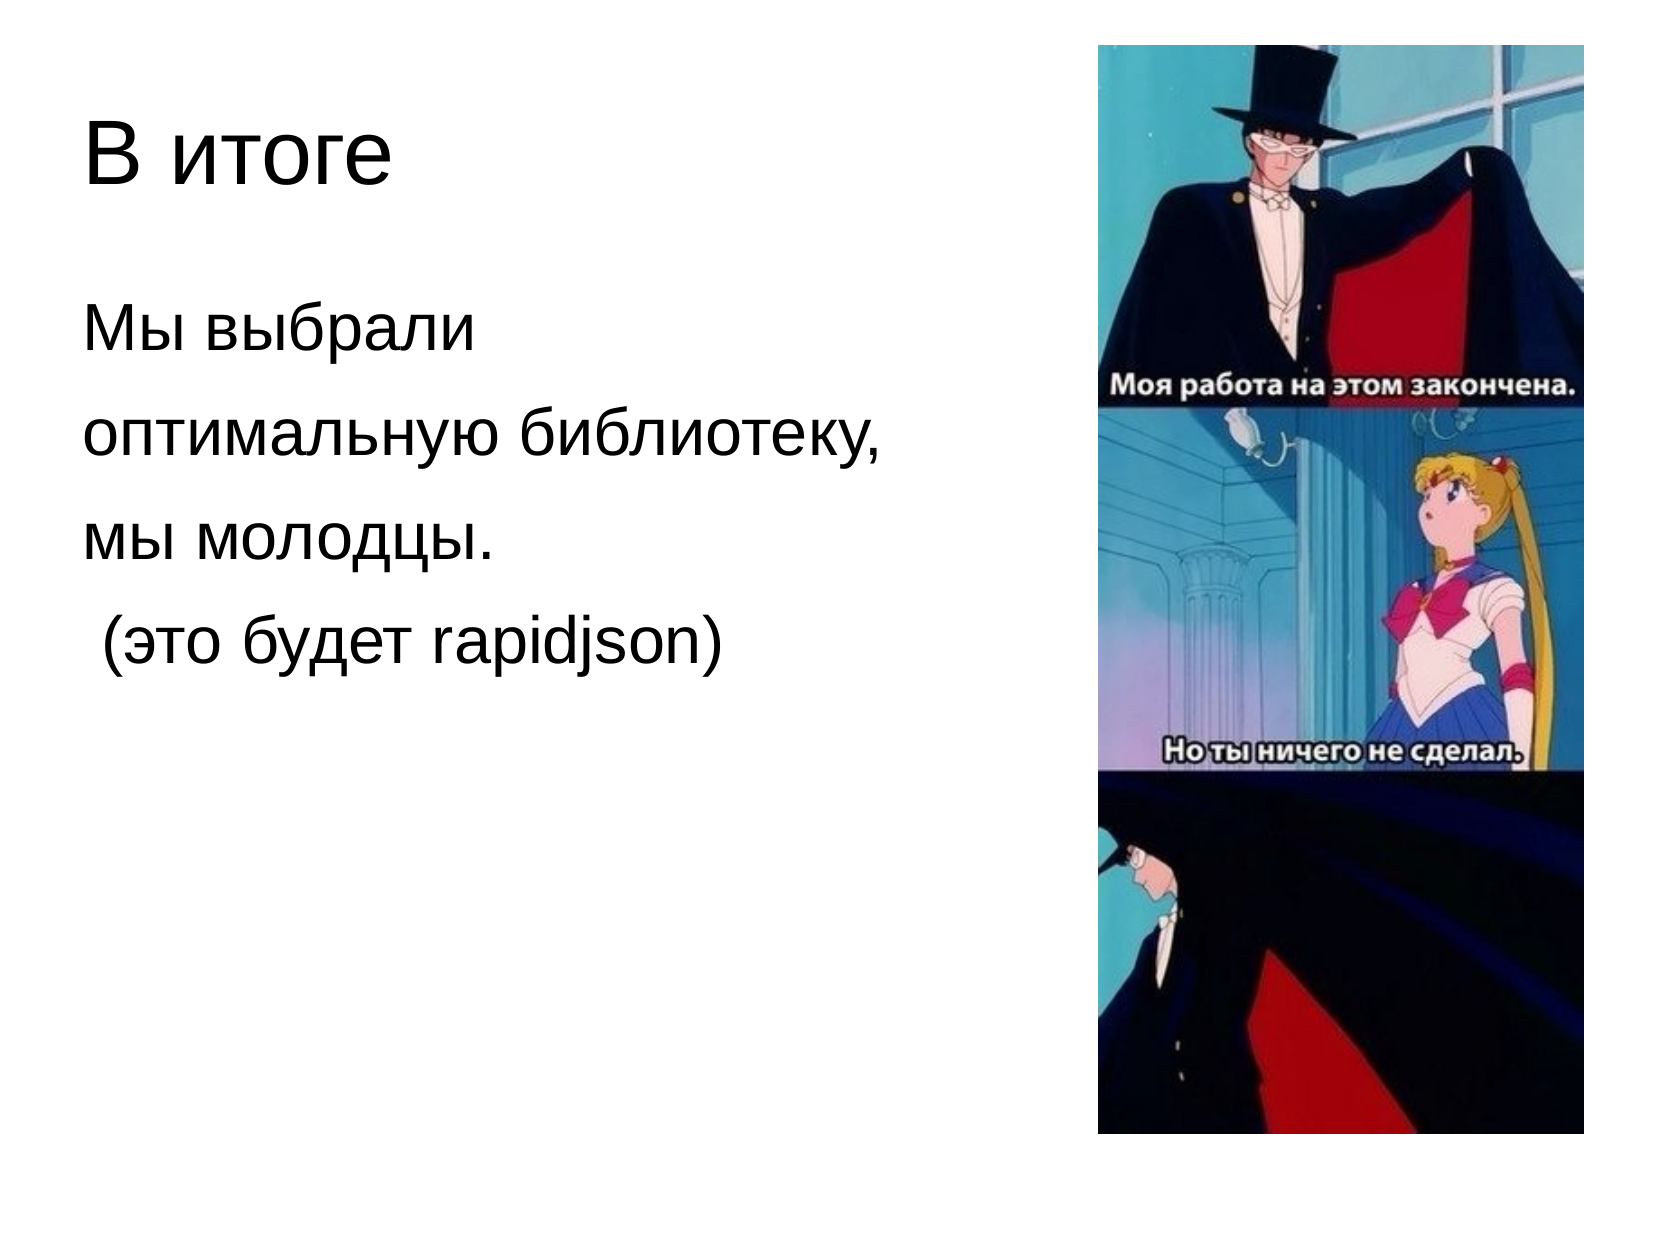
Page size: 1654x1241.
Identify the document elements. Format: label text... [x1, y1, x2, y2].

list Мы выбрали оптимальную библиотеку, мы молодцы. (это будет rapidjson) [82, 290, 1098, 1010]
title В итоге [82, 49, 1098, 257]
picture [1098, 45, 1584, 1134]
